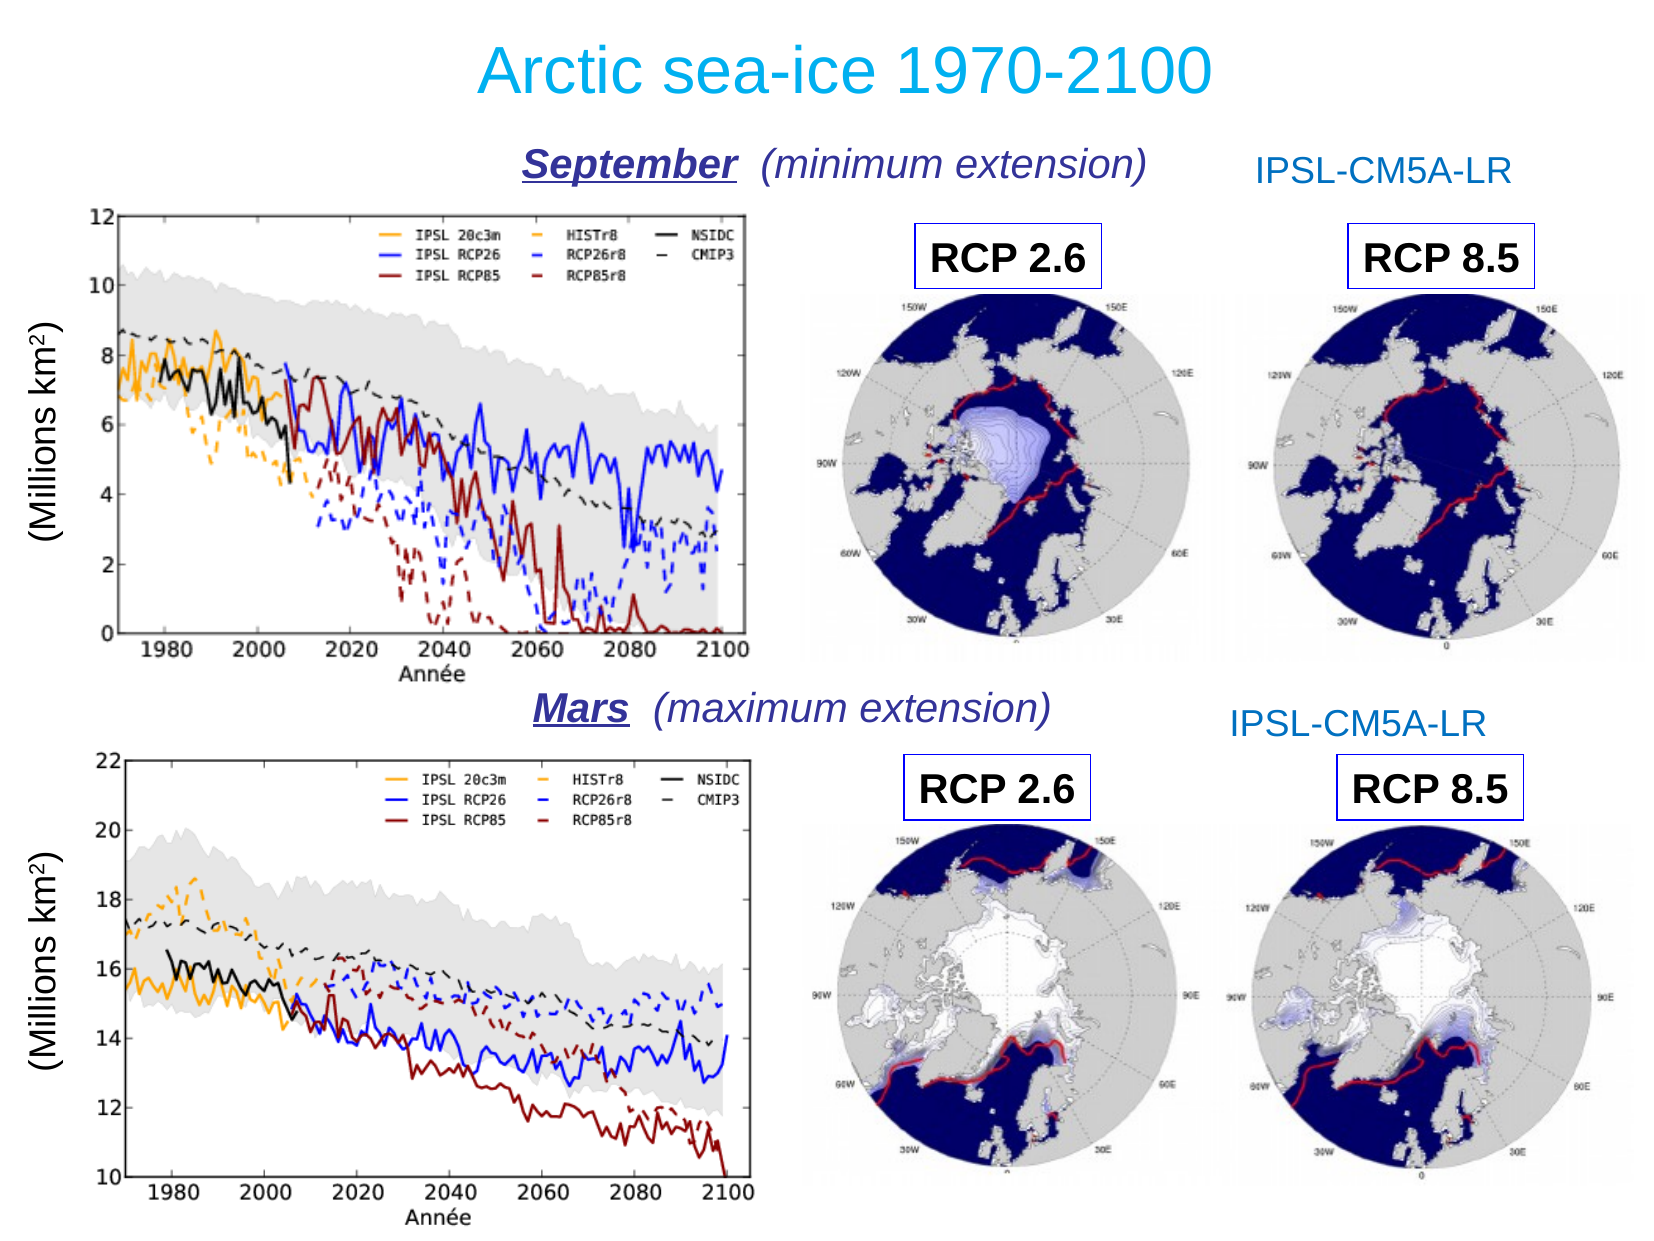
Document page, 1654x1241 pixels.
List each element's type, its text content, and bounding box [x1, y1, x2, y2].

picture [800, 294, 1648, 662]
text_box Mars (maximum extension) [517, 672, 1068, 739]
text_box IPSL-CM5A-LR [1137, 138, 1631, 215]
text_box RCP 2.6 [915, 223, 1102, 289]
picture [800, 824, 1634, 1186]
picture [70, 205, 766, 687]
text_box (Millions km2) [10, 306, 71, 559]
text_box September (minimum extension) [506, 129, 1164, 195]
text_box Arctic sea-ice 1970-2100 [145, 19, 1547, 115]
text_box RCP 2.6 [903, 754, 1091, 821]
picture [77, 744, 771, 1231]
text_box RCP 8.5 [1336, 768, 1524, 821]
text_box RCP 8.5 [1348, 223, 1535, 289]
text_box (Millions km2) [10, 835, 71, 1088]
text_box IPSL-CM5A-LR [1112, 691, 1605, 768]
